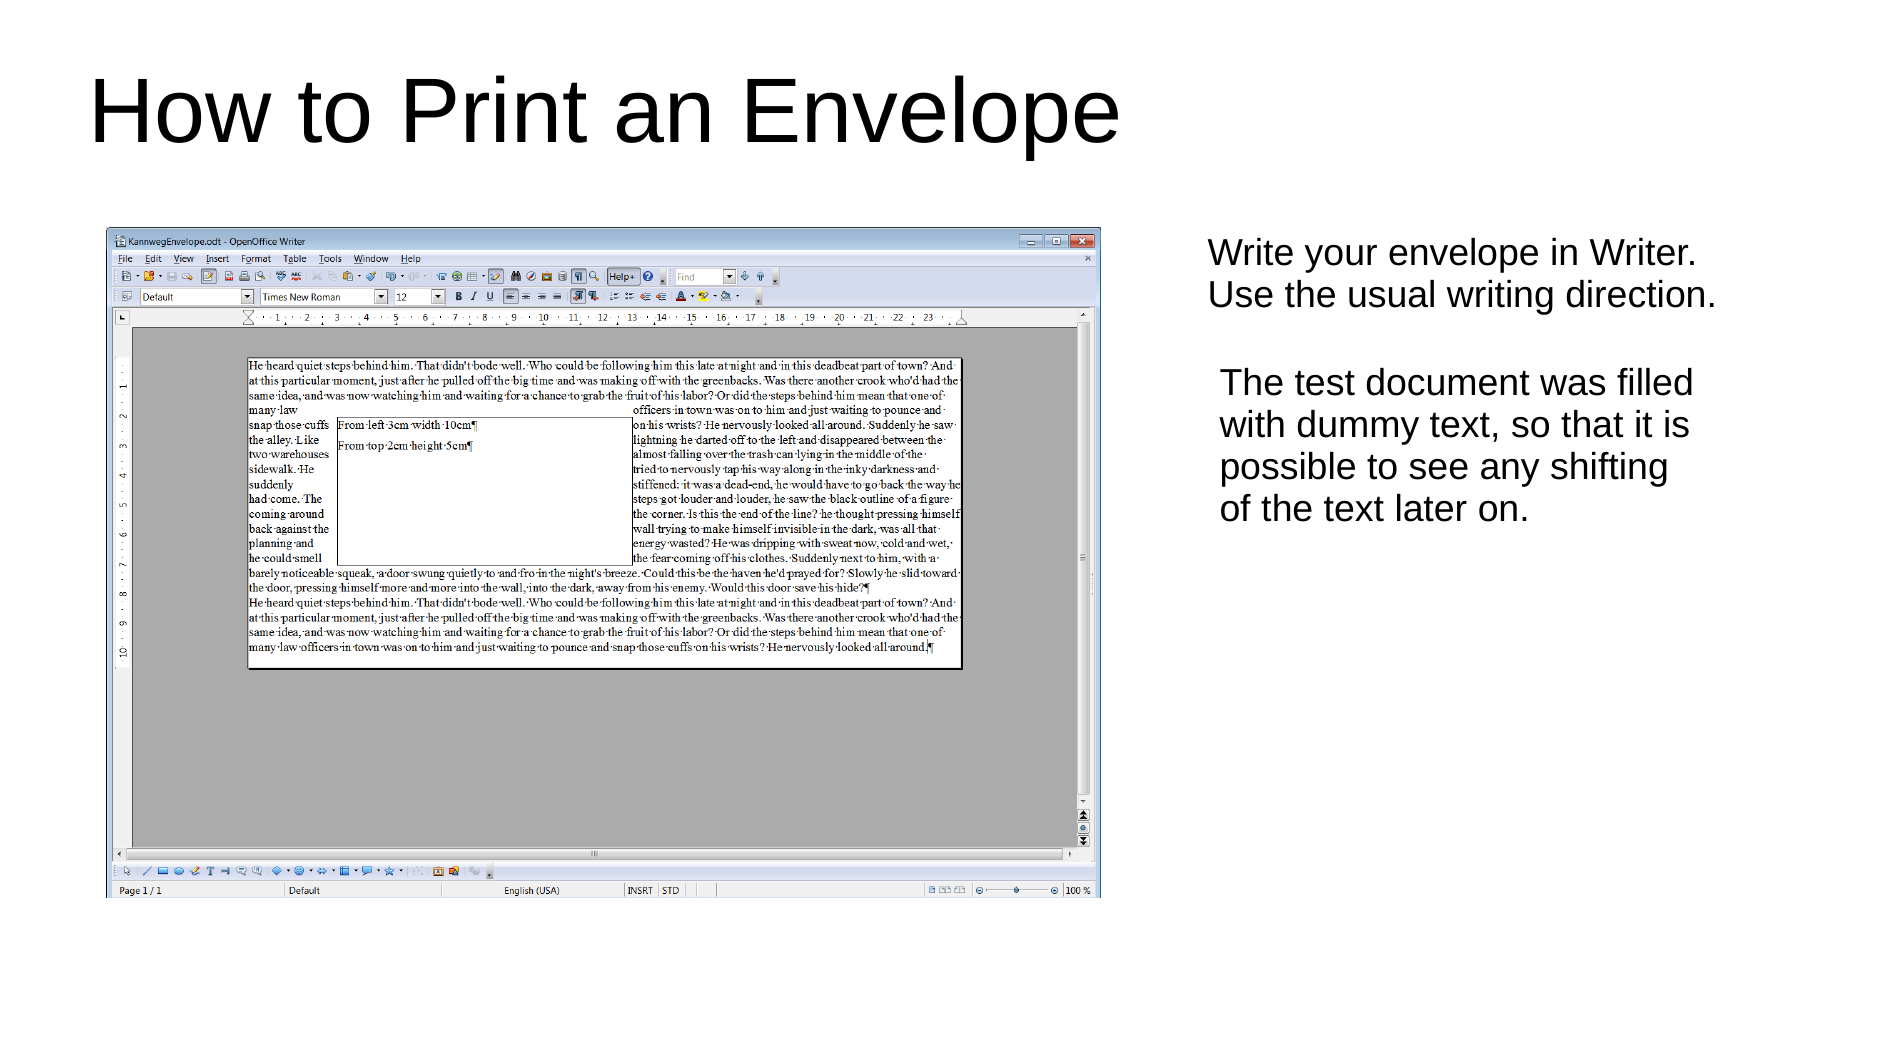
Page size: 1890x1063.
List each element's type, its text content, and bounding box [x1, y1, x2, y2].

title How to Print an Envelope [59, 29, 1831, 266]
text_box The test document was filled with dummy text, so that it is possible to see any shifting of the text later on. [1204, 354, 1713, 538]
picture [106, 227, 1101, 898]
text_box Write your envelope in Writer. Use the usual writing direction. [1192, 224, 1784, 324]
